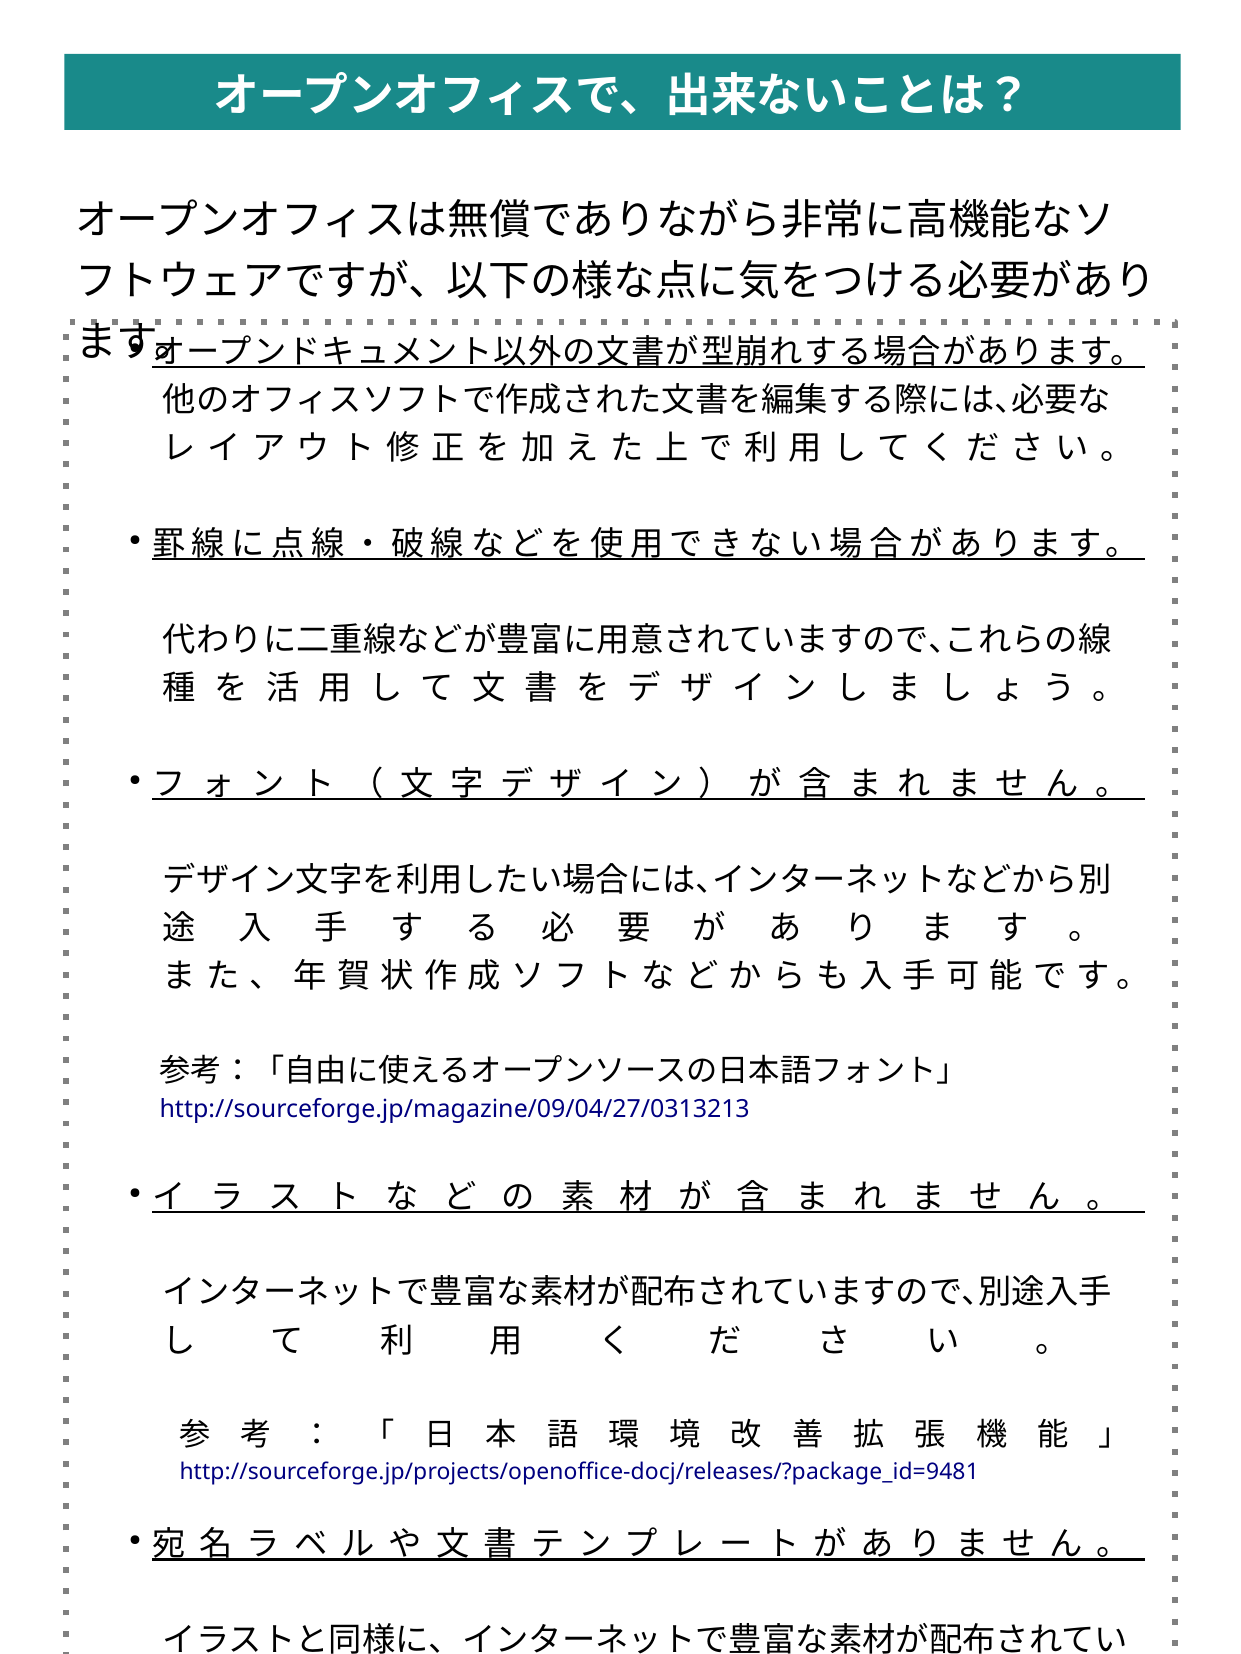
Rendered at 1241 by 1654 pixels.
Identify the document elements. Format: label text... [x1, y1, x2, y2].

subtitle オープンドキュメント以外の文書が型崩れする場合があります。 他のオフィスソフトで作成された文書を編集する際には、必要なレイアウト修正を加えた上で利用してください。 罫線に点線・破線などを使用できない場合があります。 代わりに二重線などが豊富に用意されていますので、これらの線種を活用して文書をデザインしましょう。 フォント（文字デザイン）が含まれません。 デザイン文字を利用したい場合には、インターネットなどから別途入手する必要があります。 また、年賀状作成ソフトなどからも入手可能です。 参考：「自由に使えるオープンソースの日本語フォント」 http://sourceforge.jp/magazine/09/04/27/0313213 イラストなどの素材が含まれません。 インターネットで豊富な素材が配布されていますので、別途入手して利用ください。 参考：「日本語環境改善拡張機能」 http://sourceforge.jp/projects/openoffice-docj/releases/?package_id=9481 宛名ラベルや文書テンプレートがありません。 イラストと同様に、インターネットで豊富な素材が配布されていますので、別途入手して利用ください。 参考：「日本語環境改善拡張機能」 http://sourceforge.jp/projects/openoffice-docj/releases/?package_id=9481 メーカーによるサポートや保証がありません トラブルが発生した場合には、インターネット上の情報を活用することで問題を解決できます。 [66, 321, 1176, 1536]
title オープンオフィスで、出来ないことは？ [64, 53, 1181, 130]
text_box オープンオフィスは無償でありながら非常に高機能なソフトウェアですが、以下の様な点に気をつける必要があります。 [60, 179, 1171, 278]
